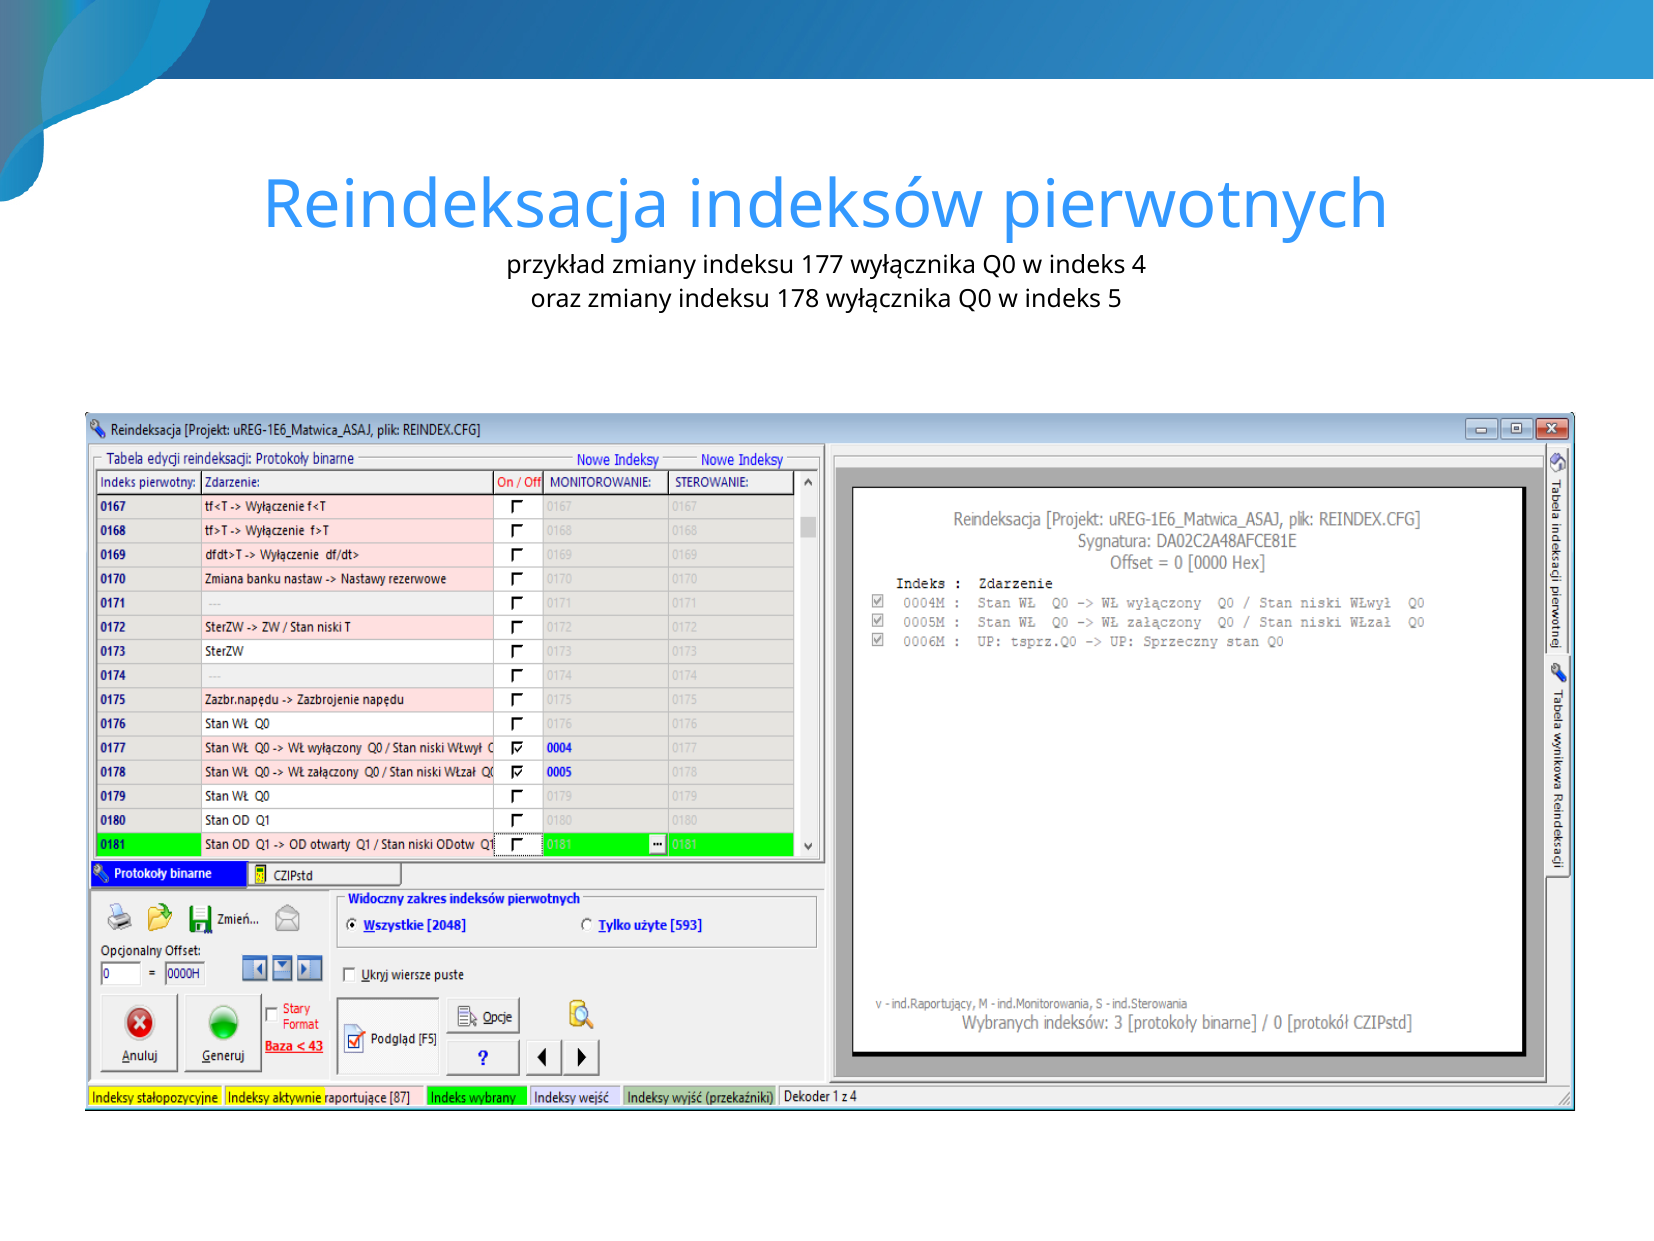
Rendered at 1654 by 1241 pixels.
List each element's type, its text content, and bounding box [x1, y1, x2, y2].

list [82, 372, 1571, 1093]
title Reindeksacja indeksów pierwotnych przykład zmiany indeksu 177 wyłącznika Q0 w indeks 4 oraz zmiany indeksu 178 wyłącznika Q0 w indeks 5 [82, 132, 1571, 340]
picture [0, 0, 1654, 1241]
